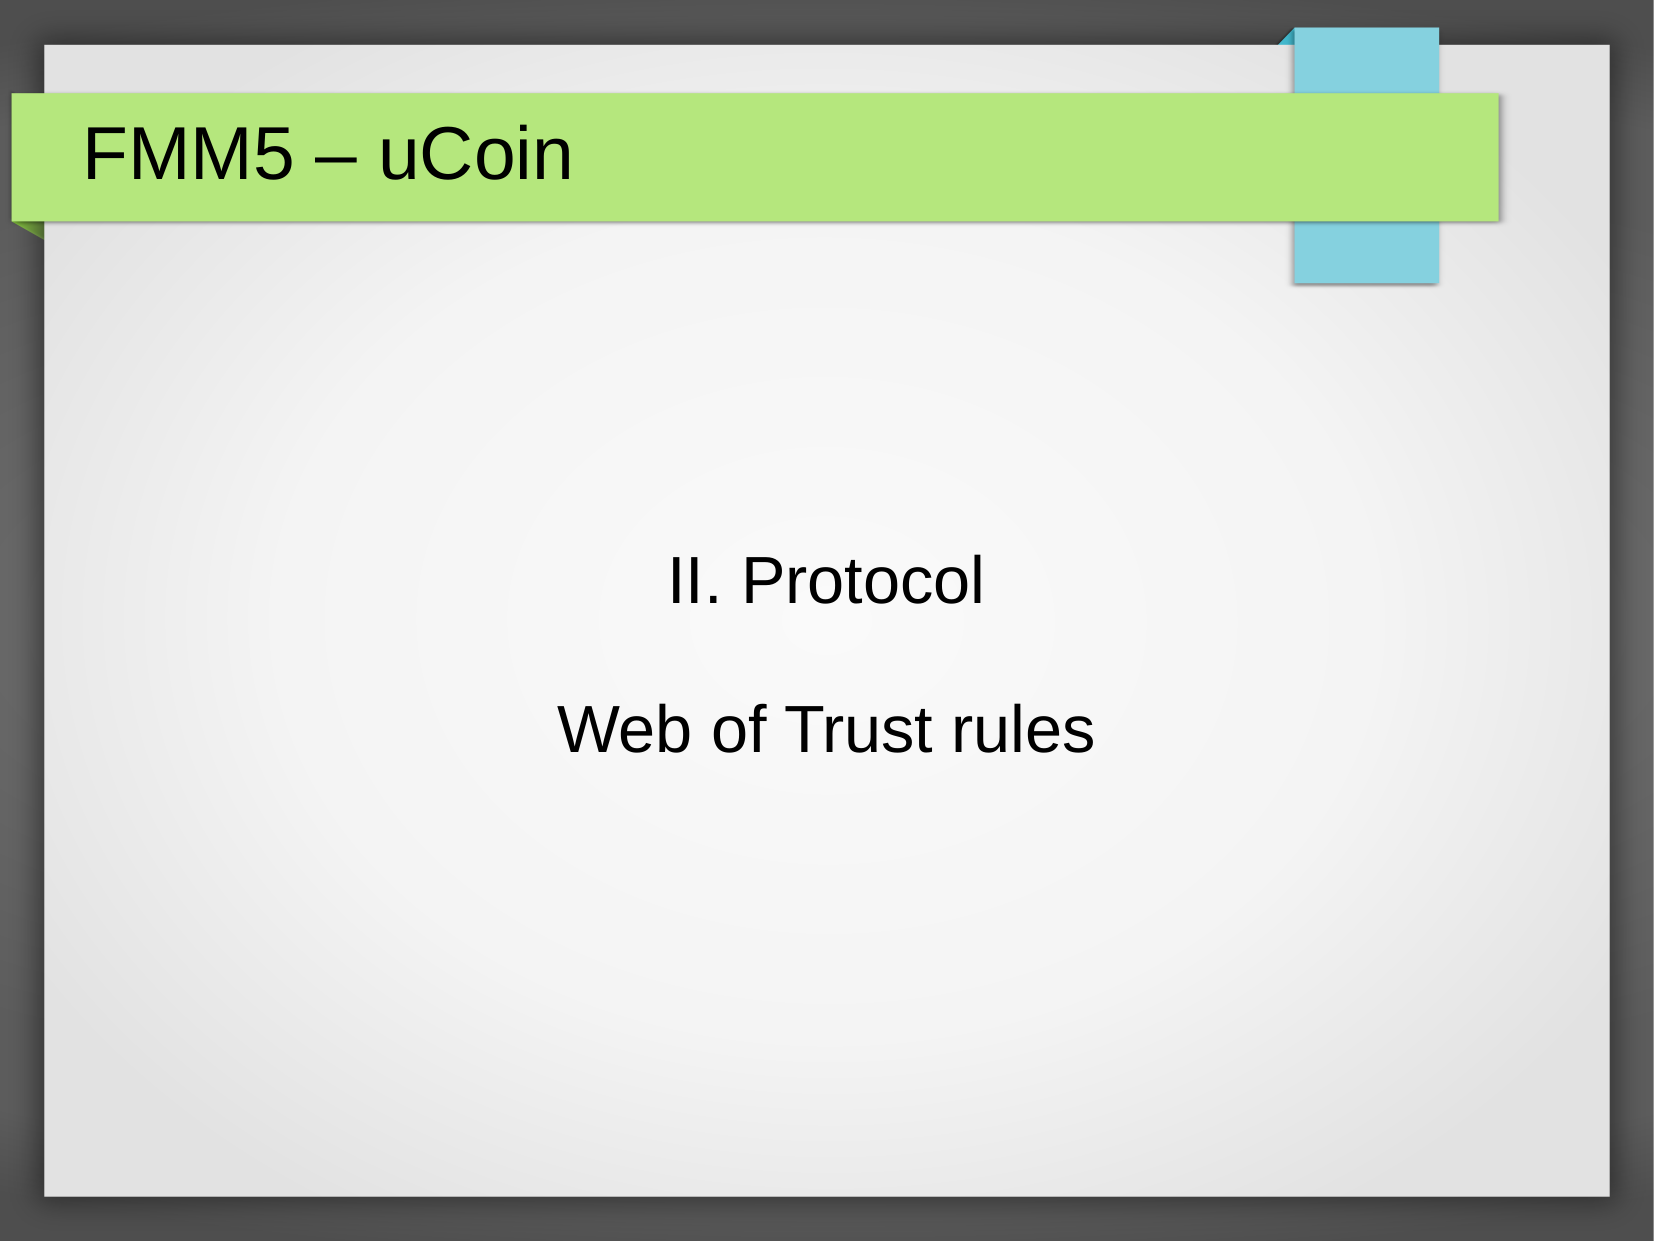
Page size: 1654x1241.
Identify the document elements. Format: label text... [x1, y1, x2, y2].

title FMM5 – uCoin [82, 94, 1489, 213]
subtitle II. Protocol Web of Trust rules [82, 295, 1571, 1015]
picture [0, 0, 1654, 1241]
